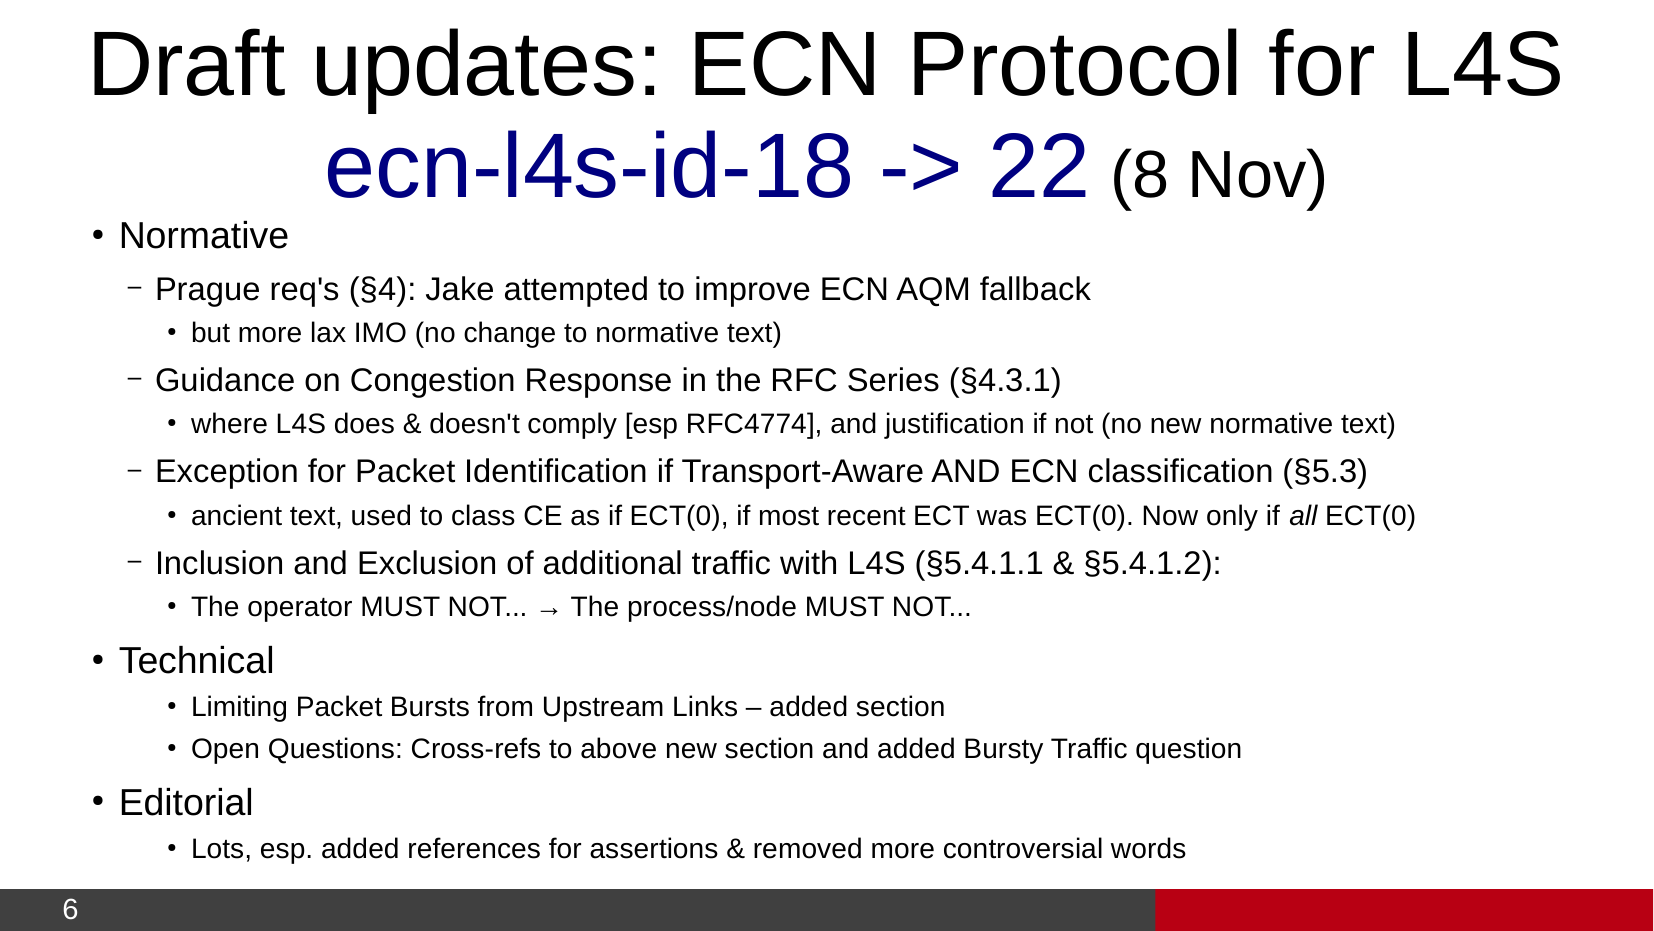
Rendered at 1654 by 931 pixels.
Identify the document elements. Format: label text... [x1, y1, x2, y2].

title Draft updates: ECN Protocol for L4S ecn-l4s-id-18 -> 22 (8 Nov) [82, 12, 1571, 215]
list Normative Prague req's (§4): Jake attempted to improve ECN AQM fallback but more lax IMO (no change to normative text) Guidance on Congestion Response in the RFC Series (§4.3.1) where L4S does & doesn't comply [esp RFC4774], and justification if not (no new normative text) Exception for Packet Identification if Transport-Aware AND ECN classification (§5.3) ancient text, used to class CE as if ECT(0), if most recent ECT was ECT(0). Now only if all ECT(0) Inclusion and Exclusion of additional traffic with L4S (§5.4.1.1 & §5.4.1.2): The operator MUST NOT... → The process/node MUST NOT... Technical Limiting Packet Bursts from Upstream Links – added section Open Questions: Cross-refs to above new section and added Bursty Traffic question Editorial Lots, esp. added references for assertions & removed more controversial words [82, 215, 1571, 874]
